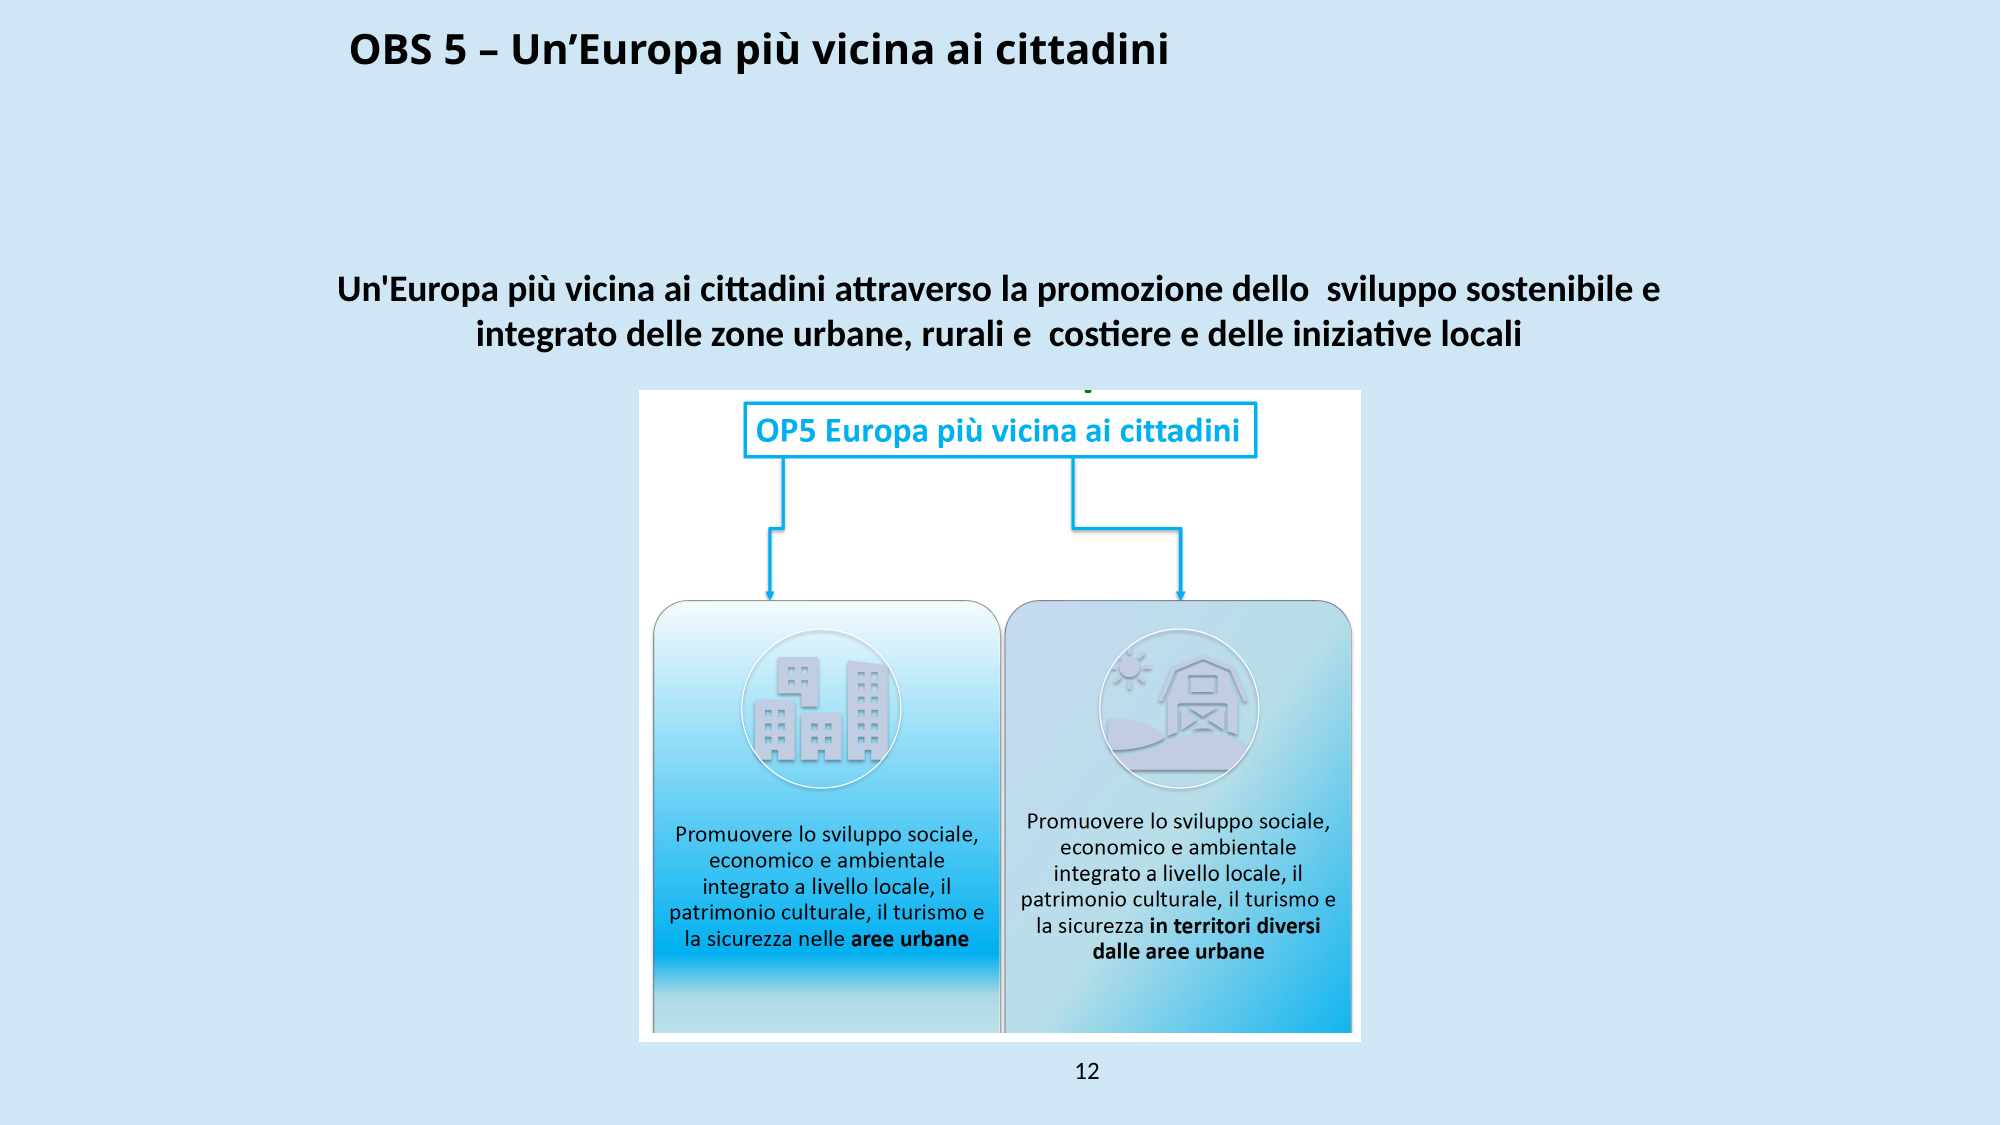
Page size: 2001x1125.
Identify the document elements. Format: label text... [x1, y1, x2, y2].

picture [639, 390, 1361, 1042]
slide_number <numero> [1059, 1042, 1397, 1103]
text_box OBS 5 – Un’Europa più vicina ai cittadini [48, 20, 1471, 161]
text_box Un'Europa più vicina ai cittadini attraverso la promozione dello sviluppo sostenibile e integrato delle zone urbane, rurali e costiere e delle iniziative locali [314, 256, 1686, 420]
